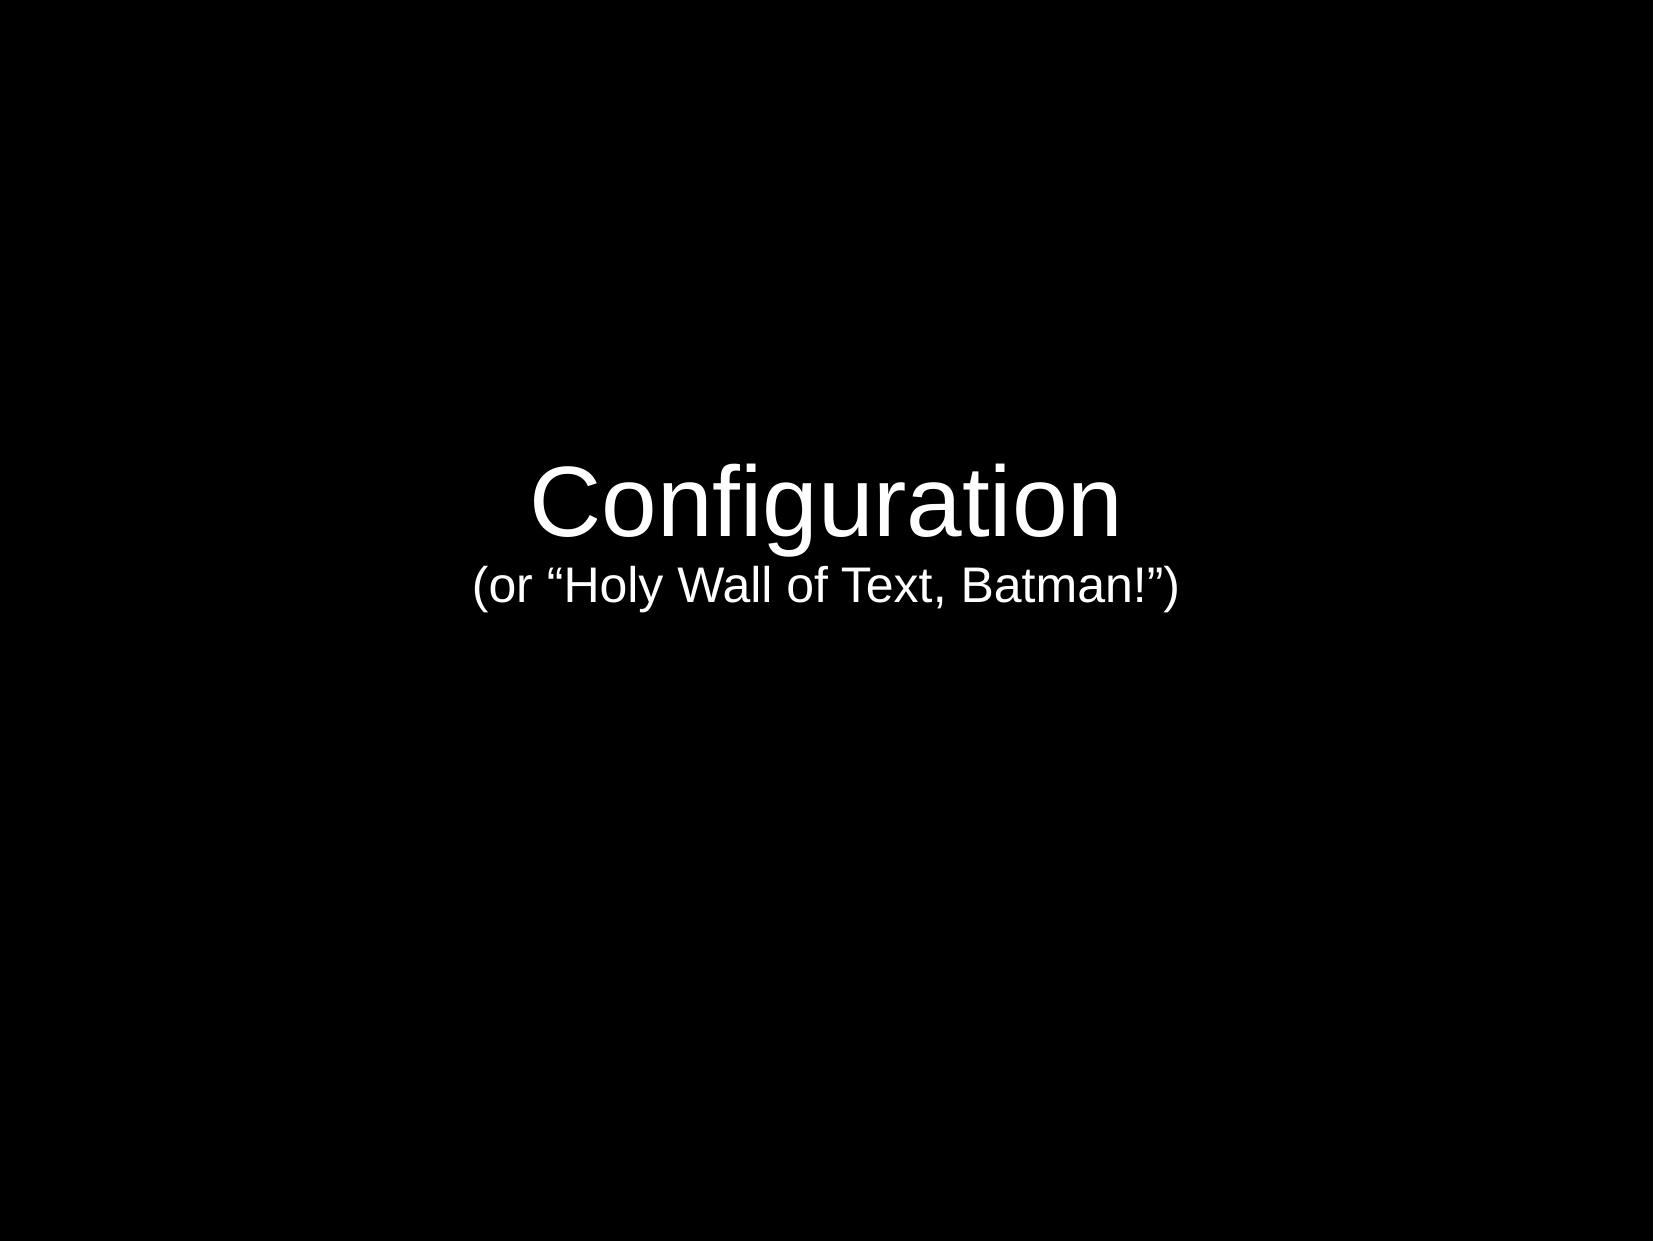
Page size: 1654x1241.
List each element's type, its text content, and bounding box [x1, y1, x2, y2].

subtitle Configuration (or “Holy Wall of Text, Batman!”) [82, 49, 1571, 1010]
